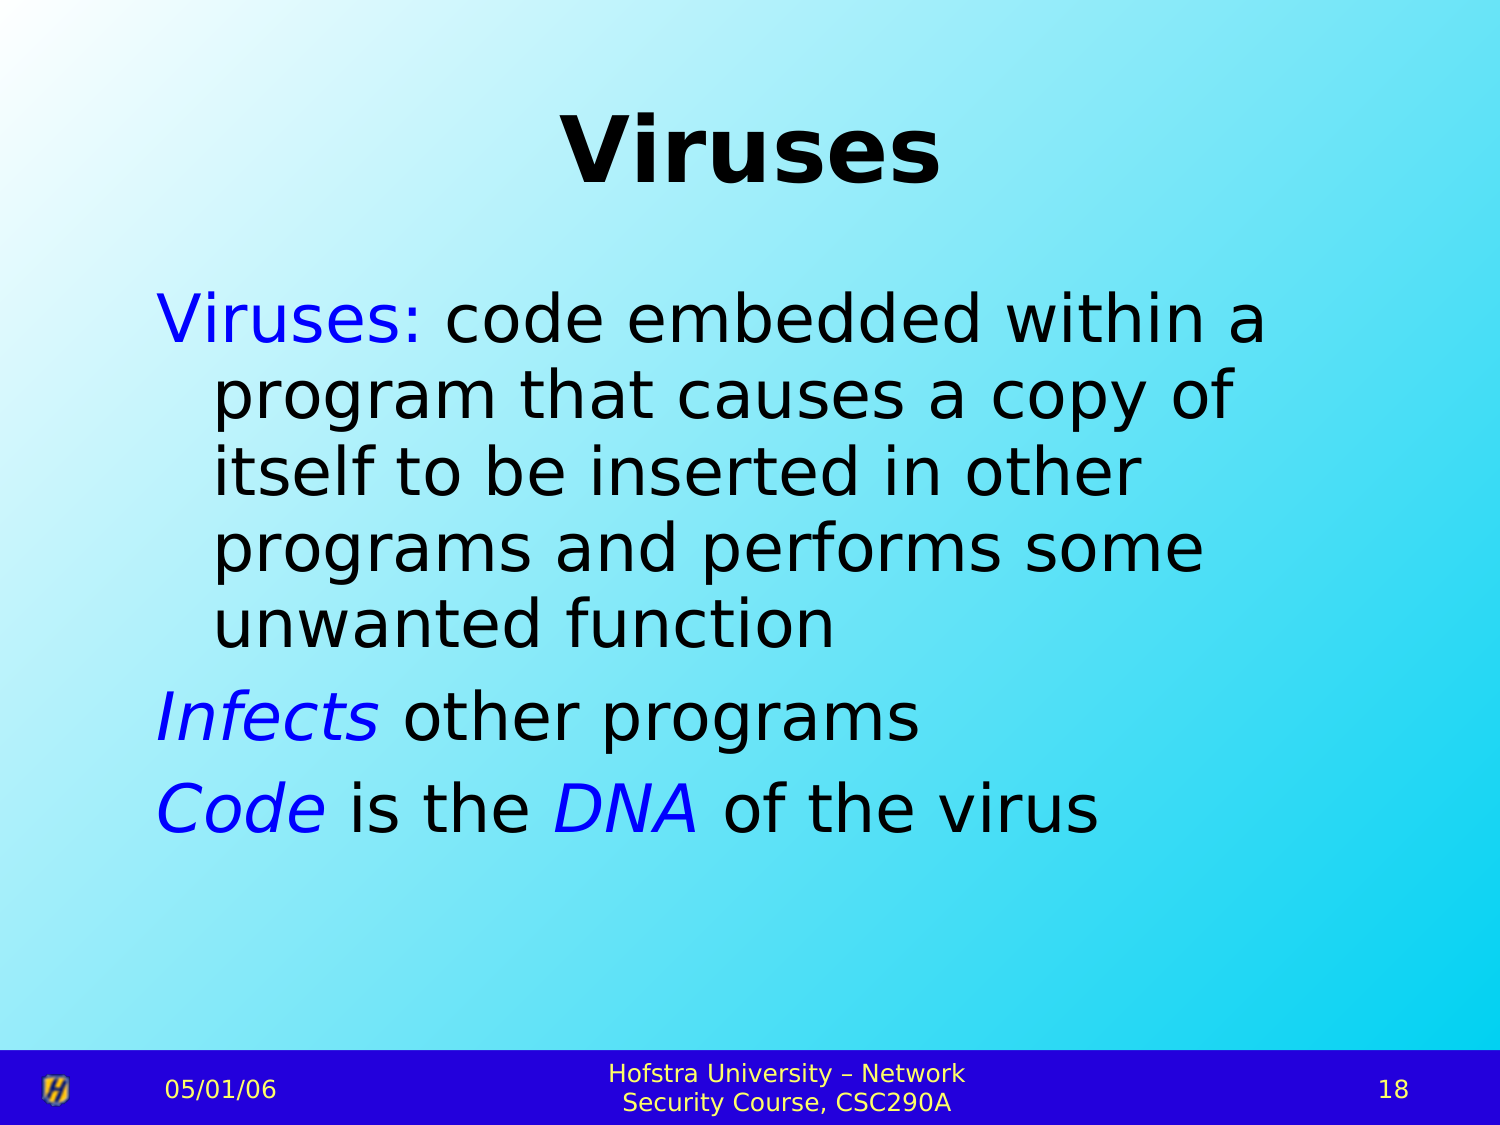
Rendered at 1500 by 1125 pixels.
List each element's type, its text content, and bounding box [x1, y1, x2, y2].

list Viruses: code embedded within a program that causes a copy of itself to be inserted in other programs and performs some unwanted function Infects other programs Code is the DNA of the virus [141, 273, 1417, 950]
picture [37, 1072, 76, 1110]
title Viruses [112, 84, 1391, 212]
